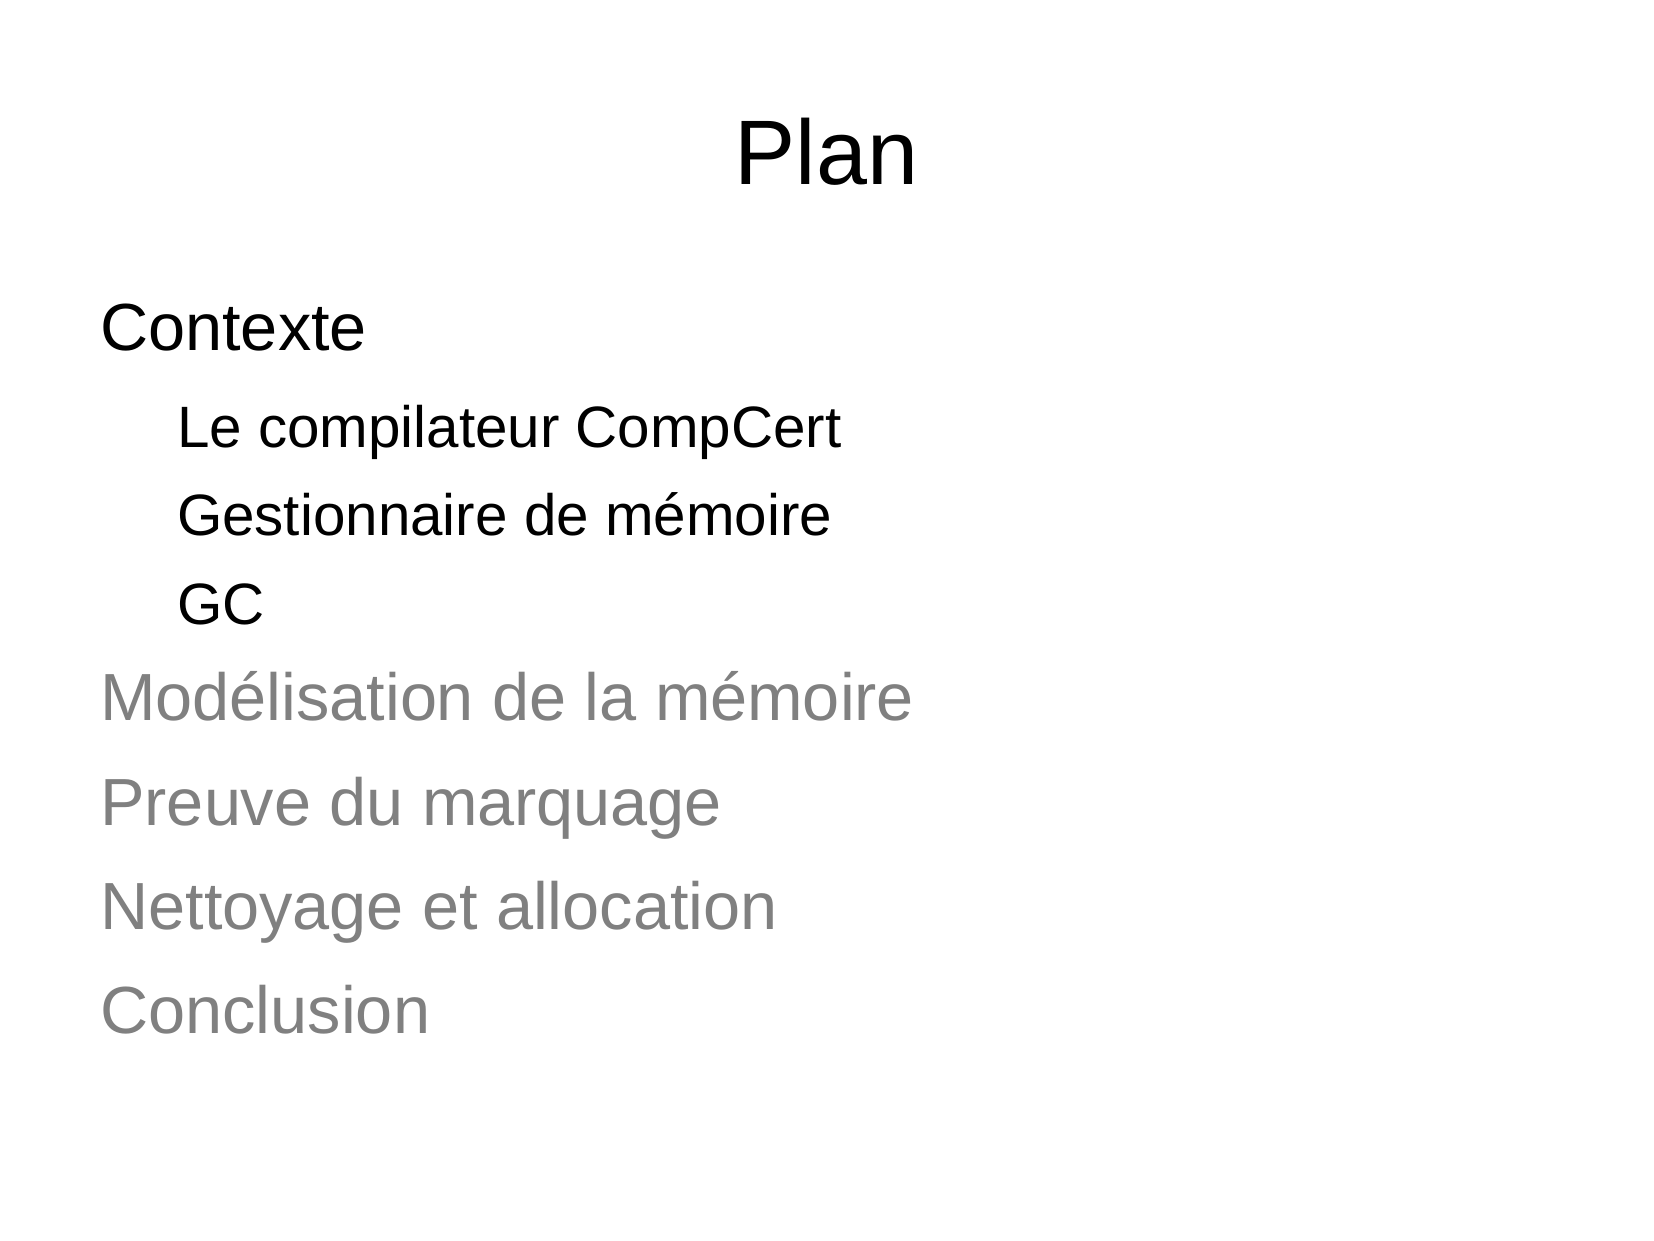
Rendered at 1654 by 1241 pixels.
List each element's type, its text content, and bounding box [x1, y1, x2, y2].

list Contexte Le compilateur CompCert Gestionnaire de mémoire GC Modélisation de la mémoire Preuve du marquage Nettoyage et allocation Conclusion [82, 290, 1571, 1112]
title Plan [82, 56, 1571, 250]
